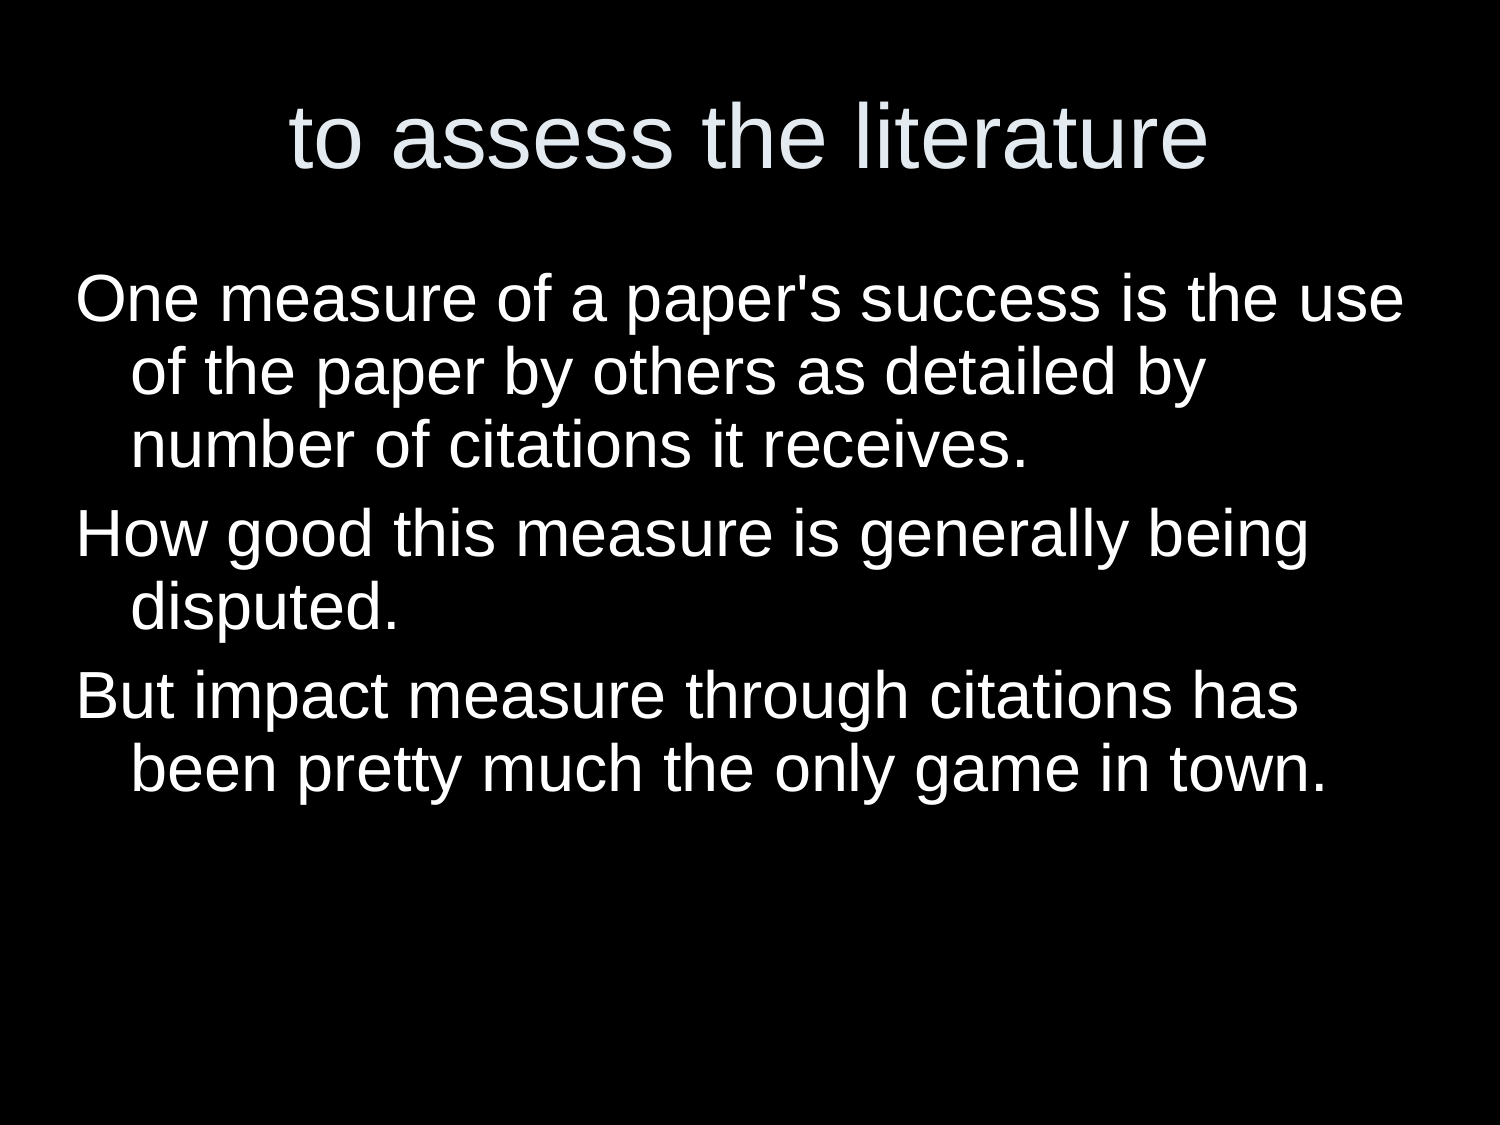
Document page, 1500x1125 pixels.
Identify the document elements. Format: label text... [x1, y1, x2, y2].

list One measure of a paper's success is the use of the paper by others as detailed by number of citations it receives. How good this measure is generally being disputed. But impact measure through citations has been pretty much the only game in town. [75, 262, 1426, 997]
title to assess the literature [75, 28, 1426, 250]
